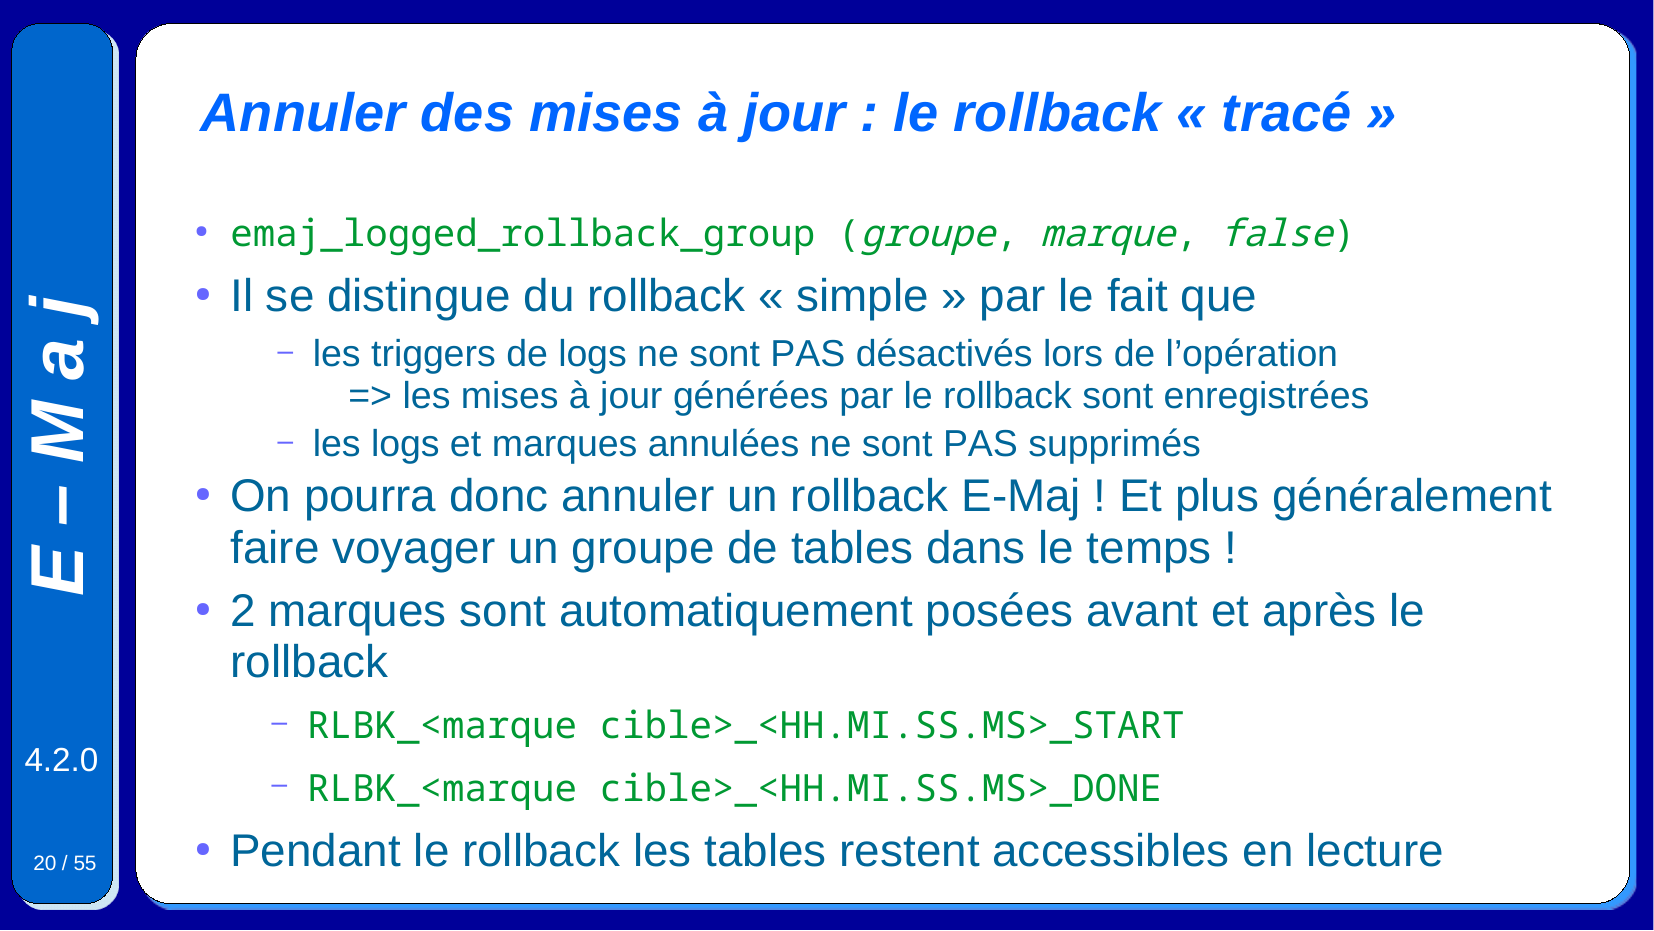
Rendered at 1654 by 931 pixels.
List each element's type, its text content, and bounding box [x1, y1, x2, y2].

list emaj_logged_rollback_group (groupe, marque, false) Il se distingue du rollback « simple » par le fait que les triggers de logs ne sont PAS désactivés lors de l’opération => les mises à jour générées par le rollback sont enregistrées les logs et marques annulées ne sont PAS supprimés On pourra donc annuler un rollback E-Maj ! Et plus généralement faire voyager un groupe de tables dans le temps ! 2 marques sont automatiquement posées avant et après le rollback RLBK_<marque cible>_<HH.MI.SS.MS>_START RLBK_<marque cible>_<HH.MI.SS.MS>_DONE Pendant le rollback les tables restent accessibles en lecture [177, 206, 1587, 854]
title Annuler des mises à jour : le rollback « tracé » [200, 34, 1575, 191]
